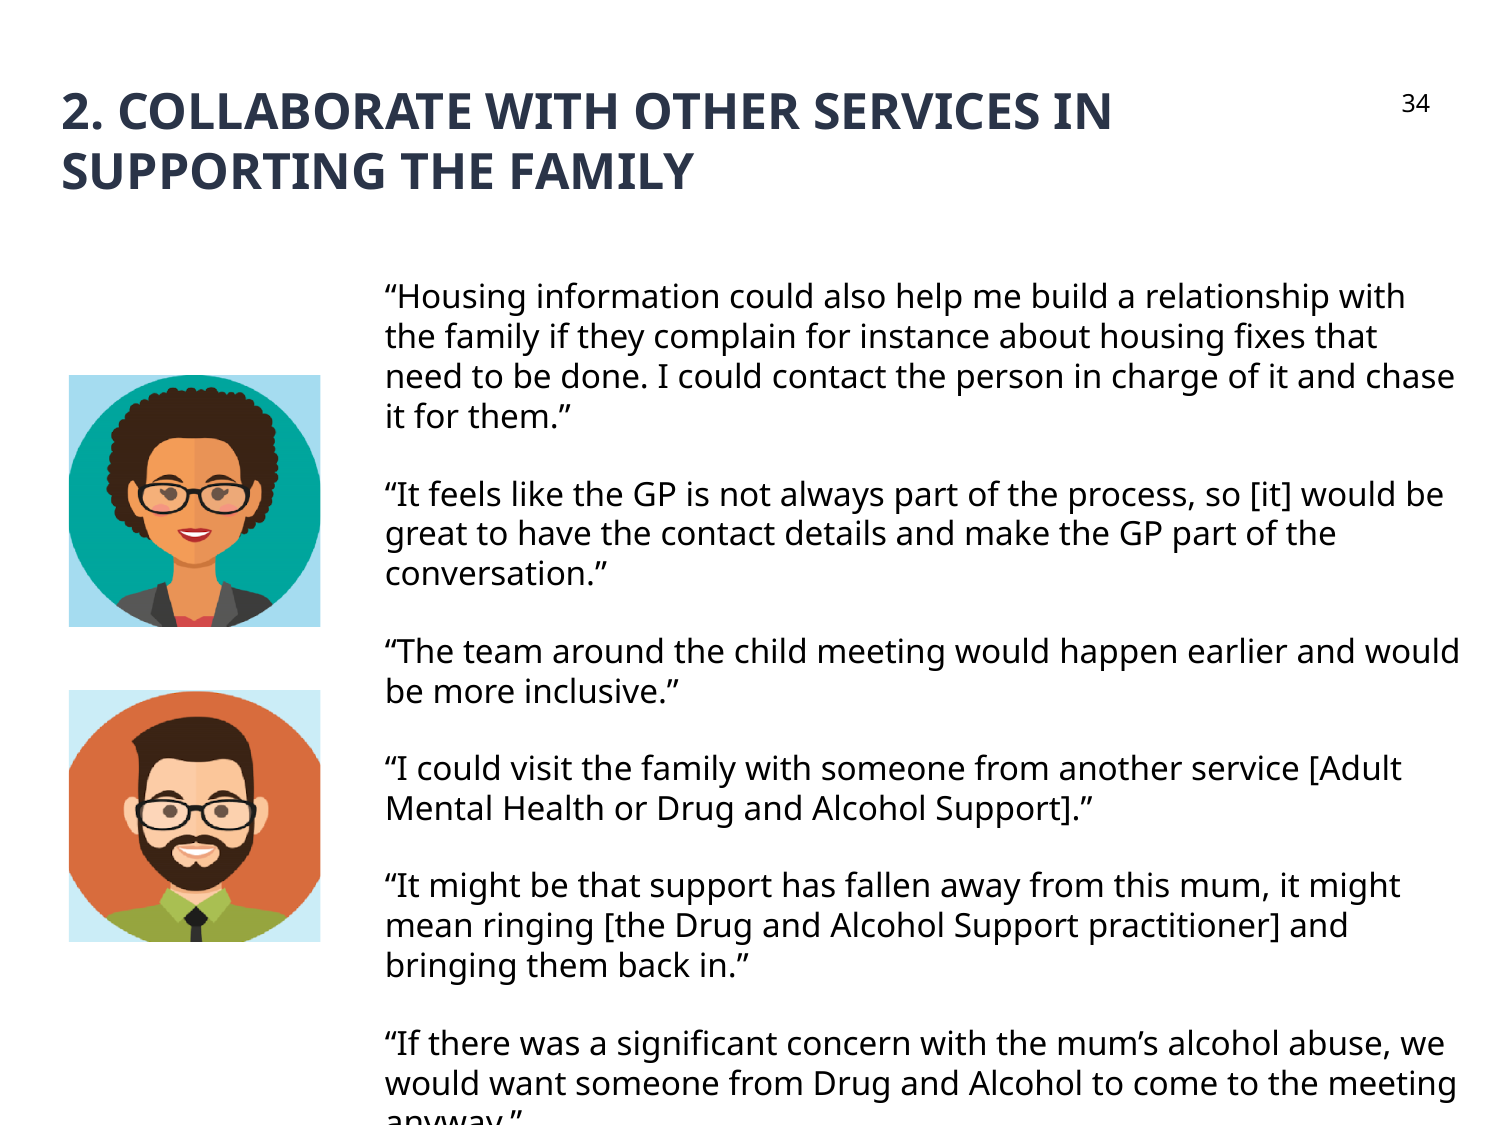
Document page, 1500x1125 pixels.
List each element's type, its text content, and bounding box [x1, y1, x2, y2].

picture [68, 690, 321, 942]
text_box 2. COLLABORATE WITH OTHER SERVICES IN SUPPORTING THE FAMILY [61, 79, 1388, 270]
list “Housing information could also help me build a relationship with the family if they complain for instance about housing fixes that need to be done. I could contact the person in charge of it and chase it for them.” “It feels like the GP is not always part of the process, so [it] would be great to have the contact details and make the GP part of the conversation.” “The team around the child meeting would happen earlier and would be more inclusive.” “I could visit the family with someone from another service [Adult Mental Health or Drug and Alcohol Support].” “It might be that support has fallen away from this mum, it might mean ringing [the Drug and Alcohol Support practitioner] and bringing them back in.” “If there was a significant concern with the mum’s alcohol abuse, we would want someone from Drug and Alcohol to come to the meeting anyway.” “I try to have [a] joint supervision with the Youth Offending Service person.” [384, 275, 1467, 1120]
slide_number <number> [1388, 87, 1431, 148]
picture [68, 375, 321, 627]
